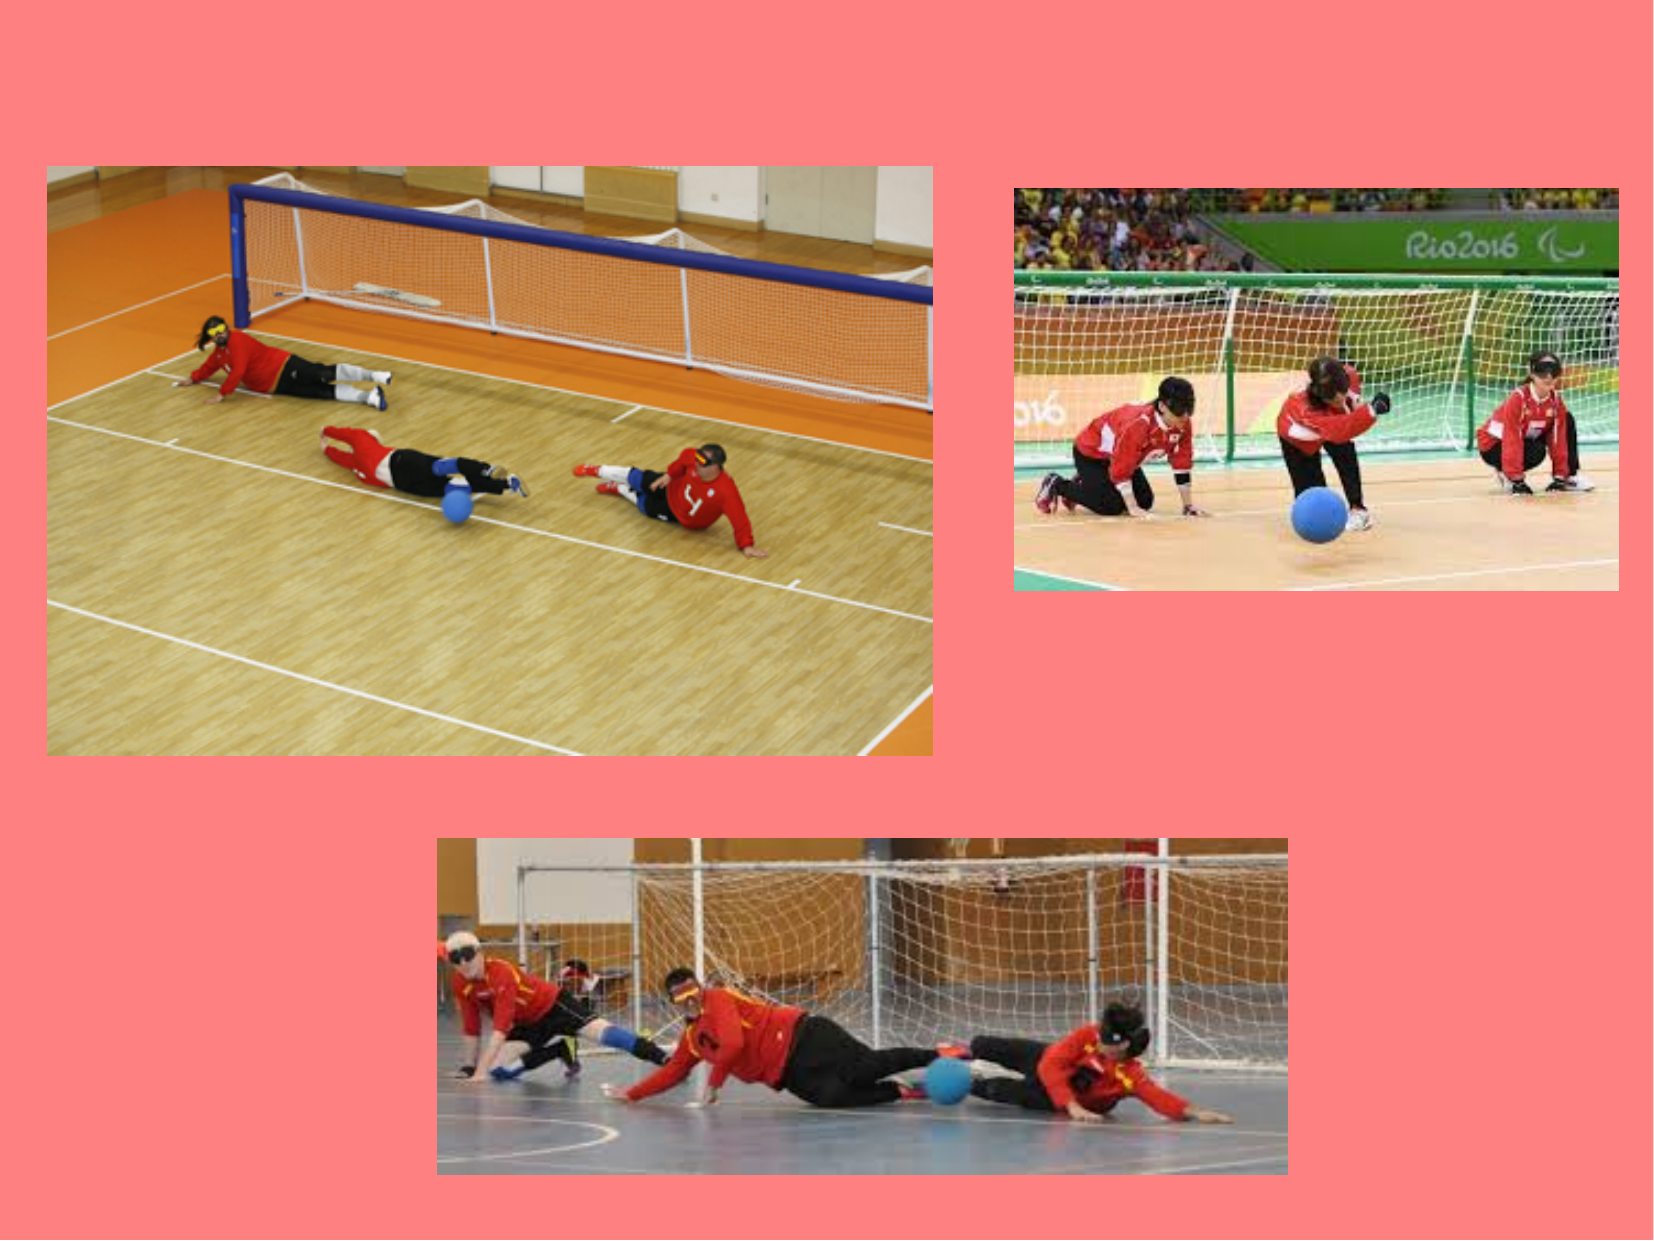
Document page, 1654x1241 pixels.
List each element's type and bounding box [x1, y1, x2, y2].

picture [47, 166, 933, 756]
picture [437, 838, 1288, 1175]
picture [1014, 188, 1619, 591]
